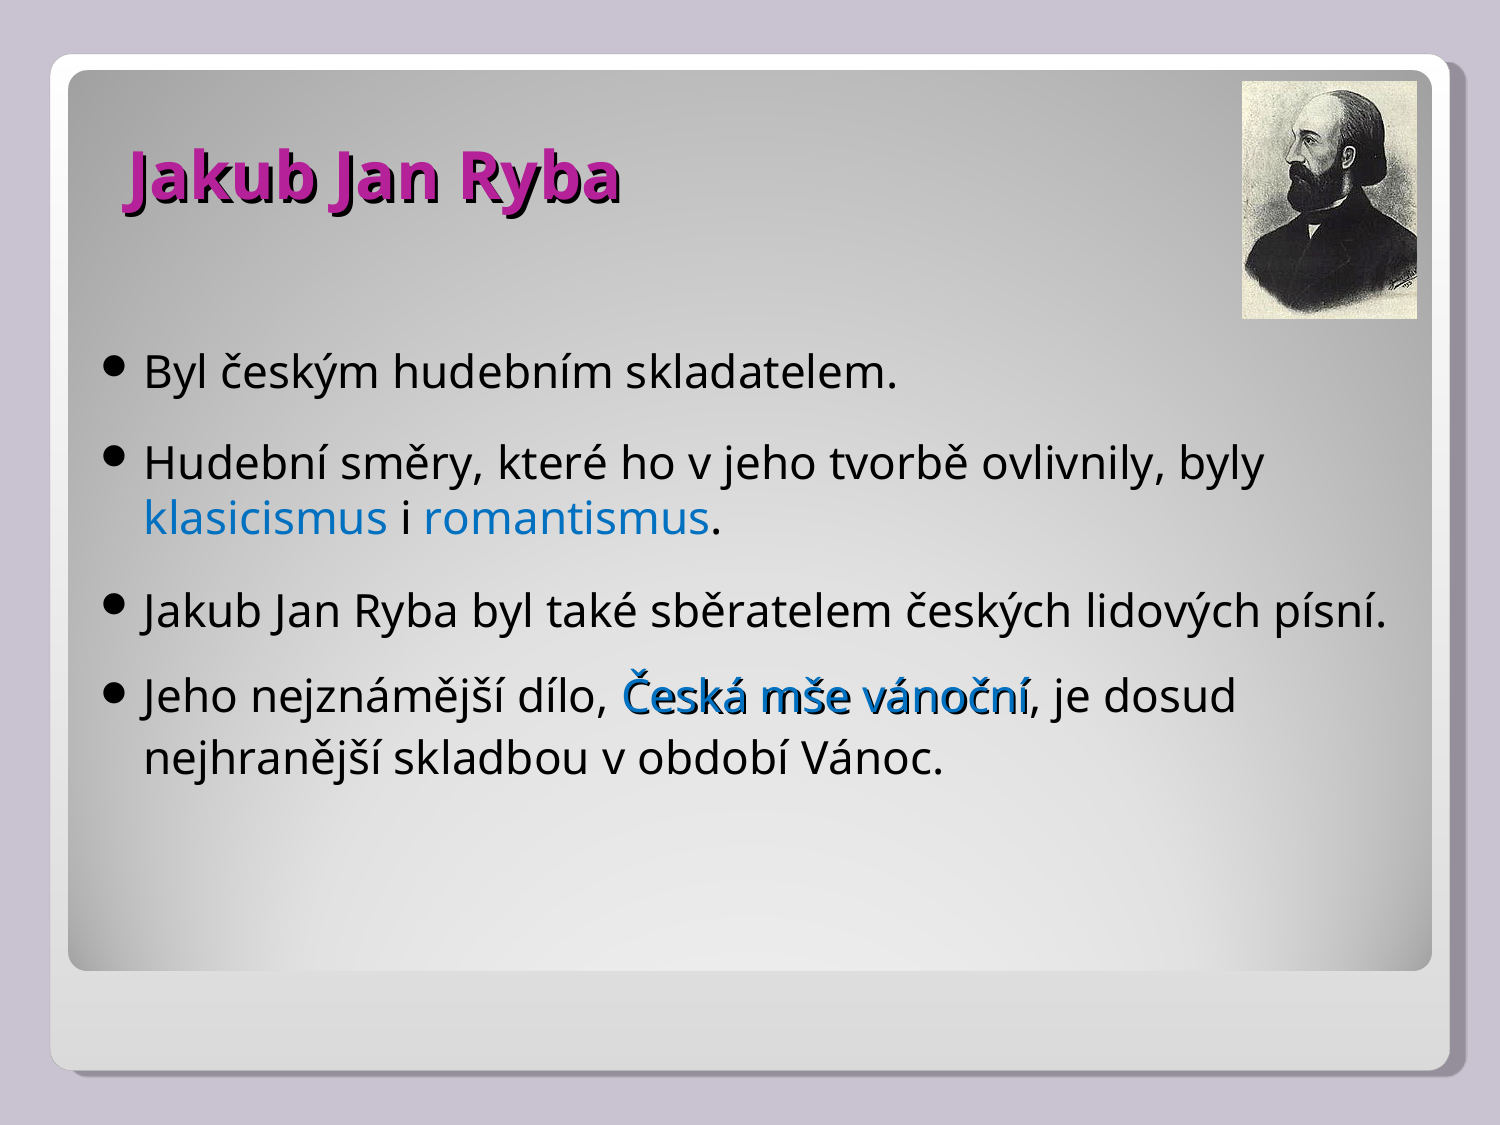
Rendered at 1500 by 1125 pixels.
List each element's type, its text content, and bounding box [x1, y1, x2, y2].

list Byl českým hudebním skladatelem. Hudební směry, které ho v jeho tvorbě ovlivnily, byly klasicismus i romantismus. Jakub Jan Ryba byl také sběratelem českých lidových písní. Jeho nejznámější dílo, Česká mše vánoční, je dosud nejhranější skladbou v období Vánoc. [70, 328, 1429, 966]
text_box Jakub Jan Ryba [112, 125, 928, 221]
picture [67, 69, 1433, 972]
